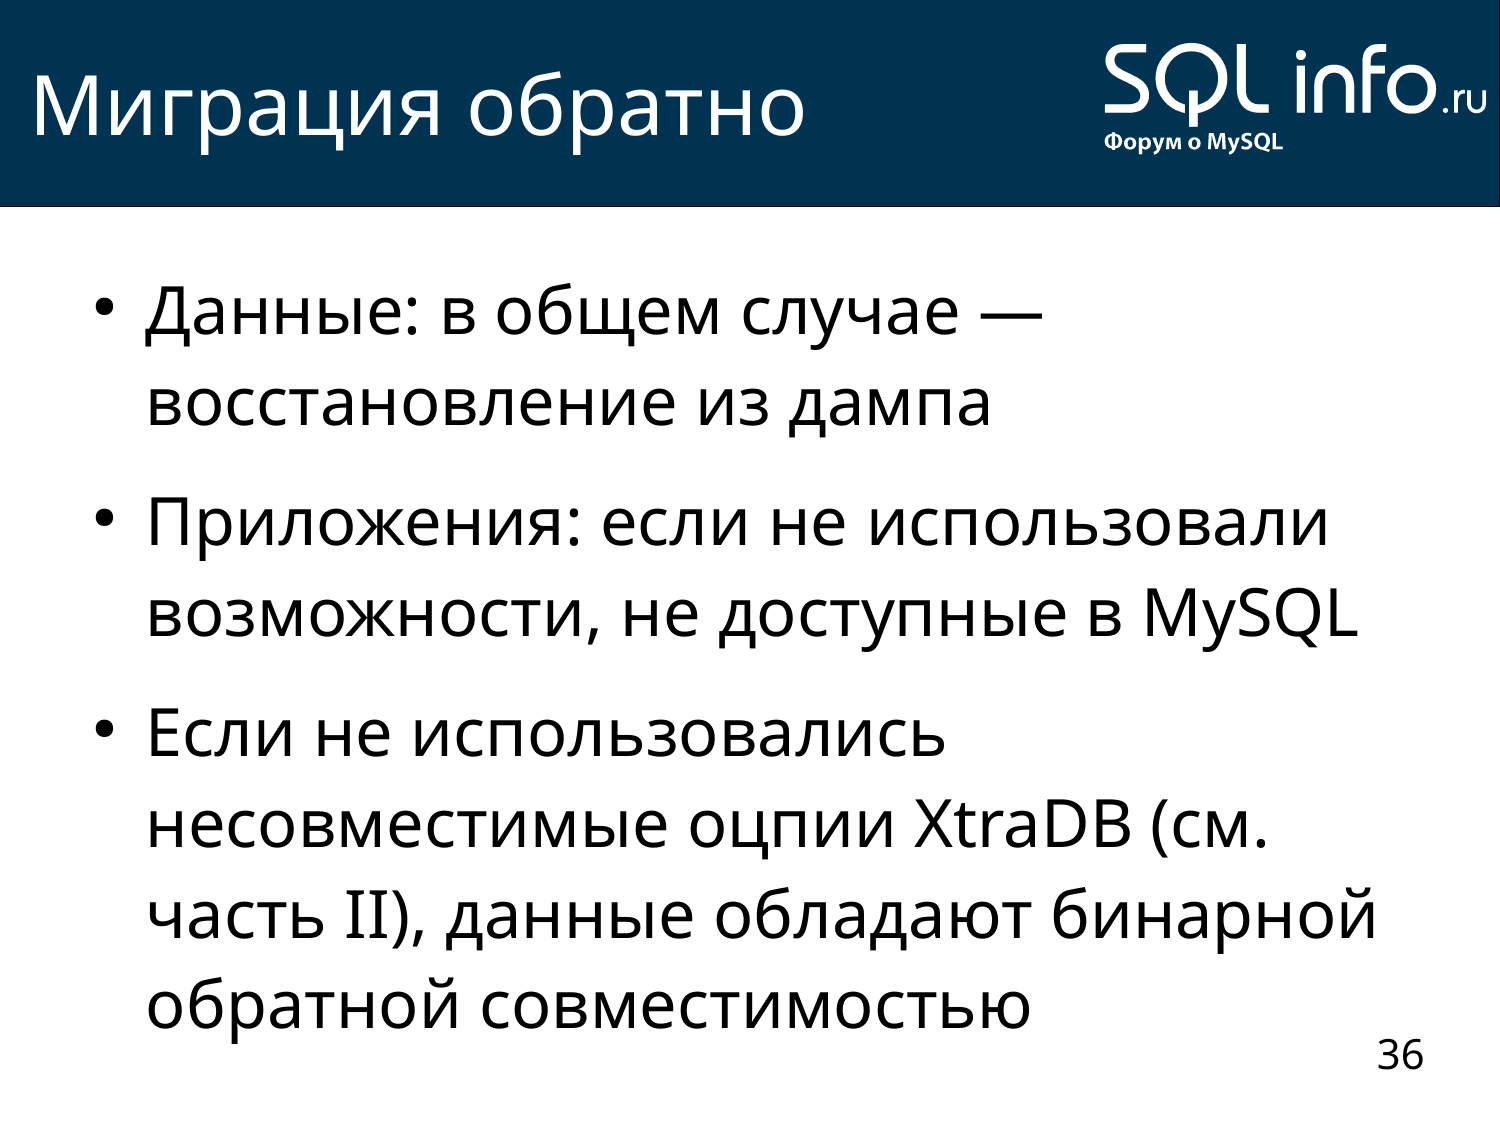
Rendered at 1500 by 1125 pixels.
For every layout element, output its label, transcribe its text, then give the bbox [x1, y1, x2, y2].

picture [1093, 29, 1495, 166]
title Миграция обратно [29, 0, 1093, 207]
list Данные: в общем случае — восстановление из дампа Приложения: если не использовали возможности, не доступные в MySQL Если не использовались несовместимые оцпии XtraDB (см. часть II), данные обладают бинарной обратной совместимостью [75, 263, 1425, 1004]
